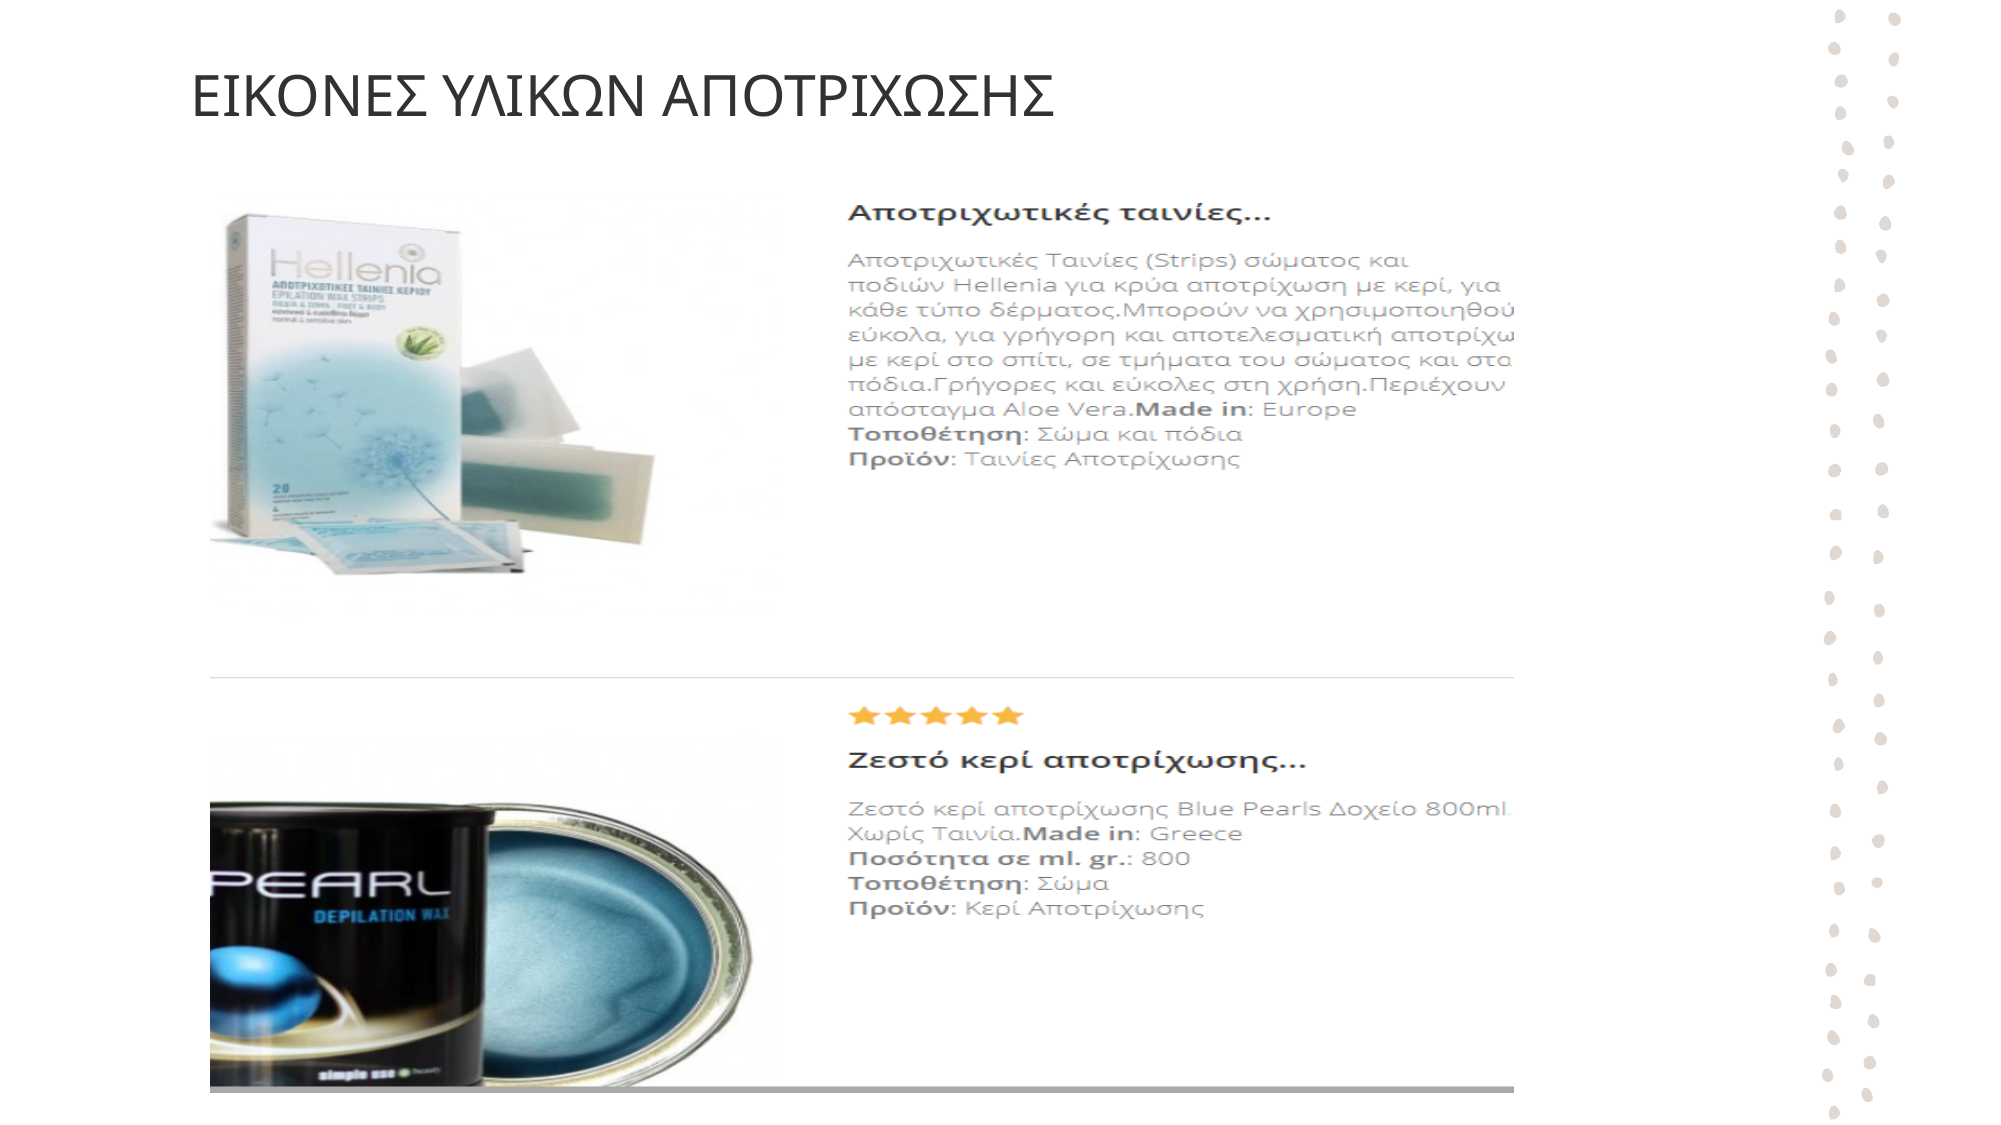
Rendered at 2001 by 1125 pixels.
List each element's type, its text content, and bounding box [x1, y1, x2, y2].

picture [210, 189, 1514, 1093]
title ΕΙΚΟΝΕΣ ΥΛΙΚΩΝ ΑΠΟΤΡΙΧΩΣΗΣ [175, 17, 1074, 170]
